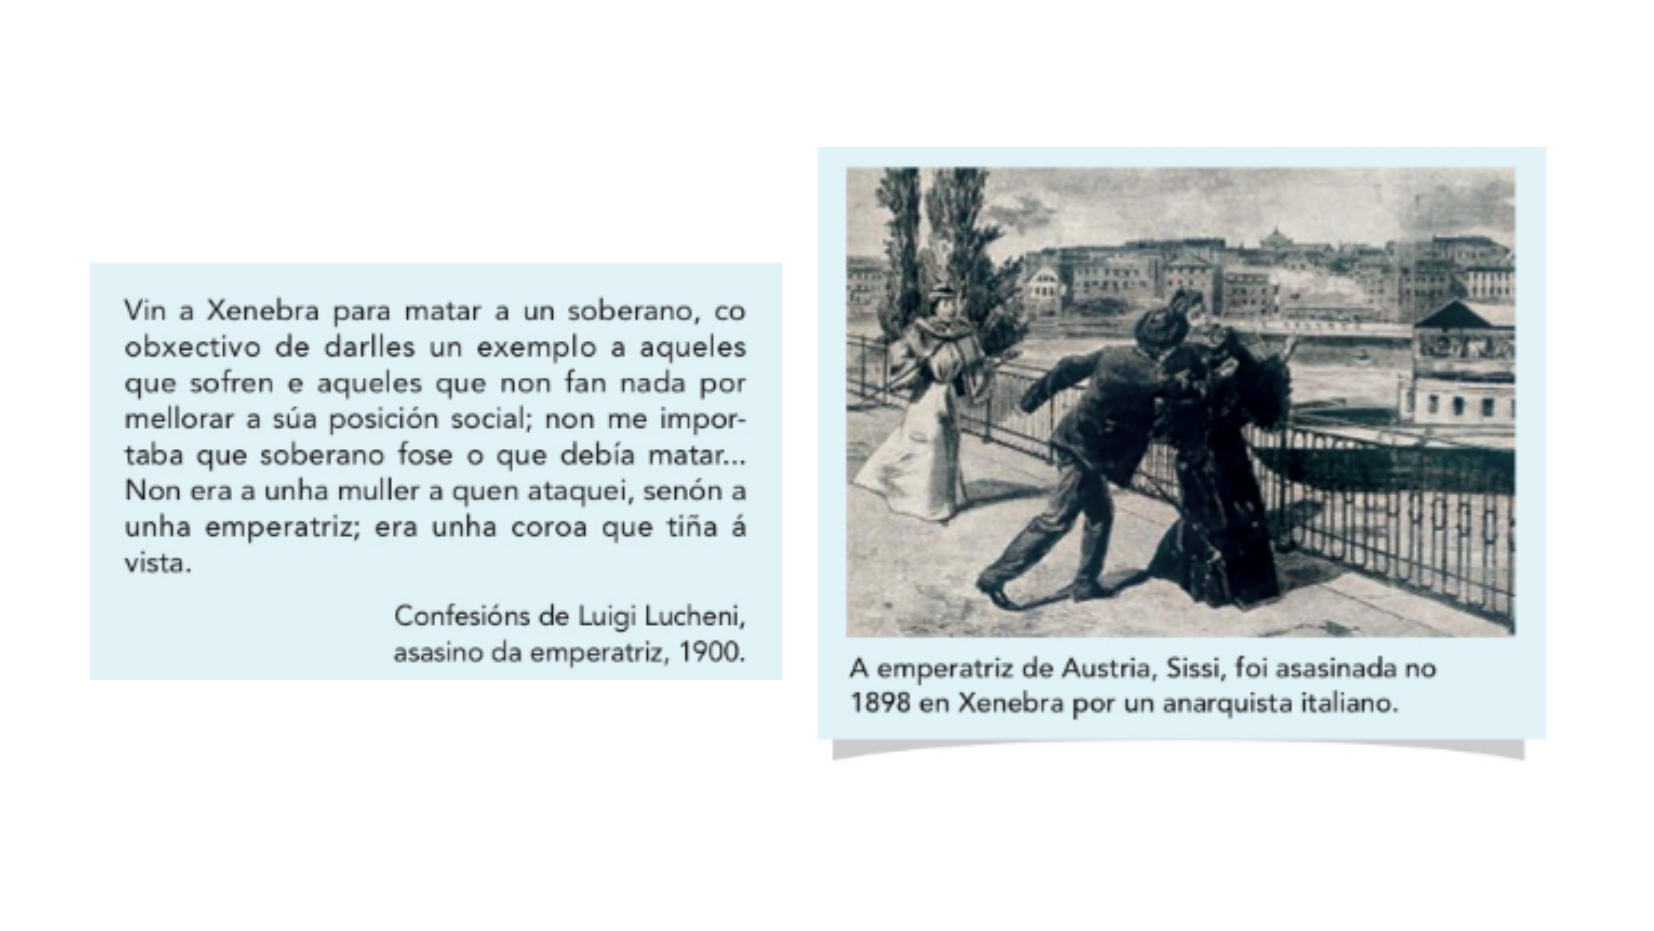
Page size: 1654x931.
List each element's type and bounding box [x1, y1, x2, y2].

picture [59, 236, 796, 680]
picture [799, 147, 1565, 768]
